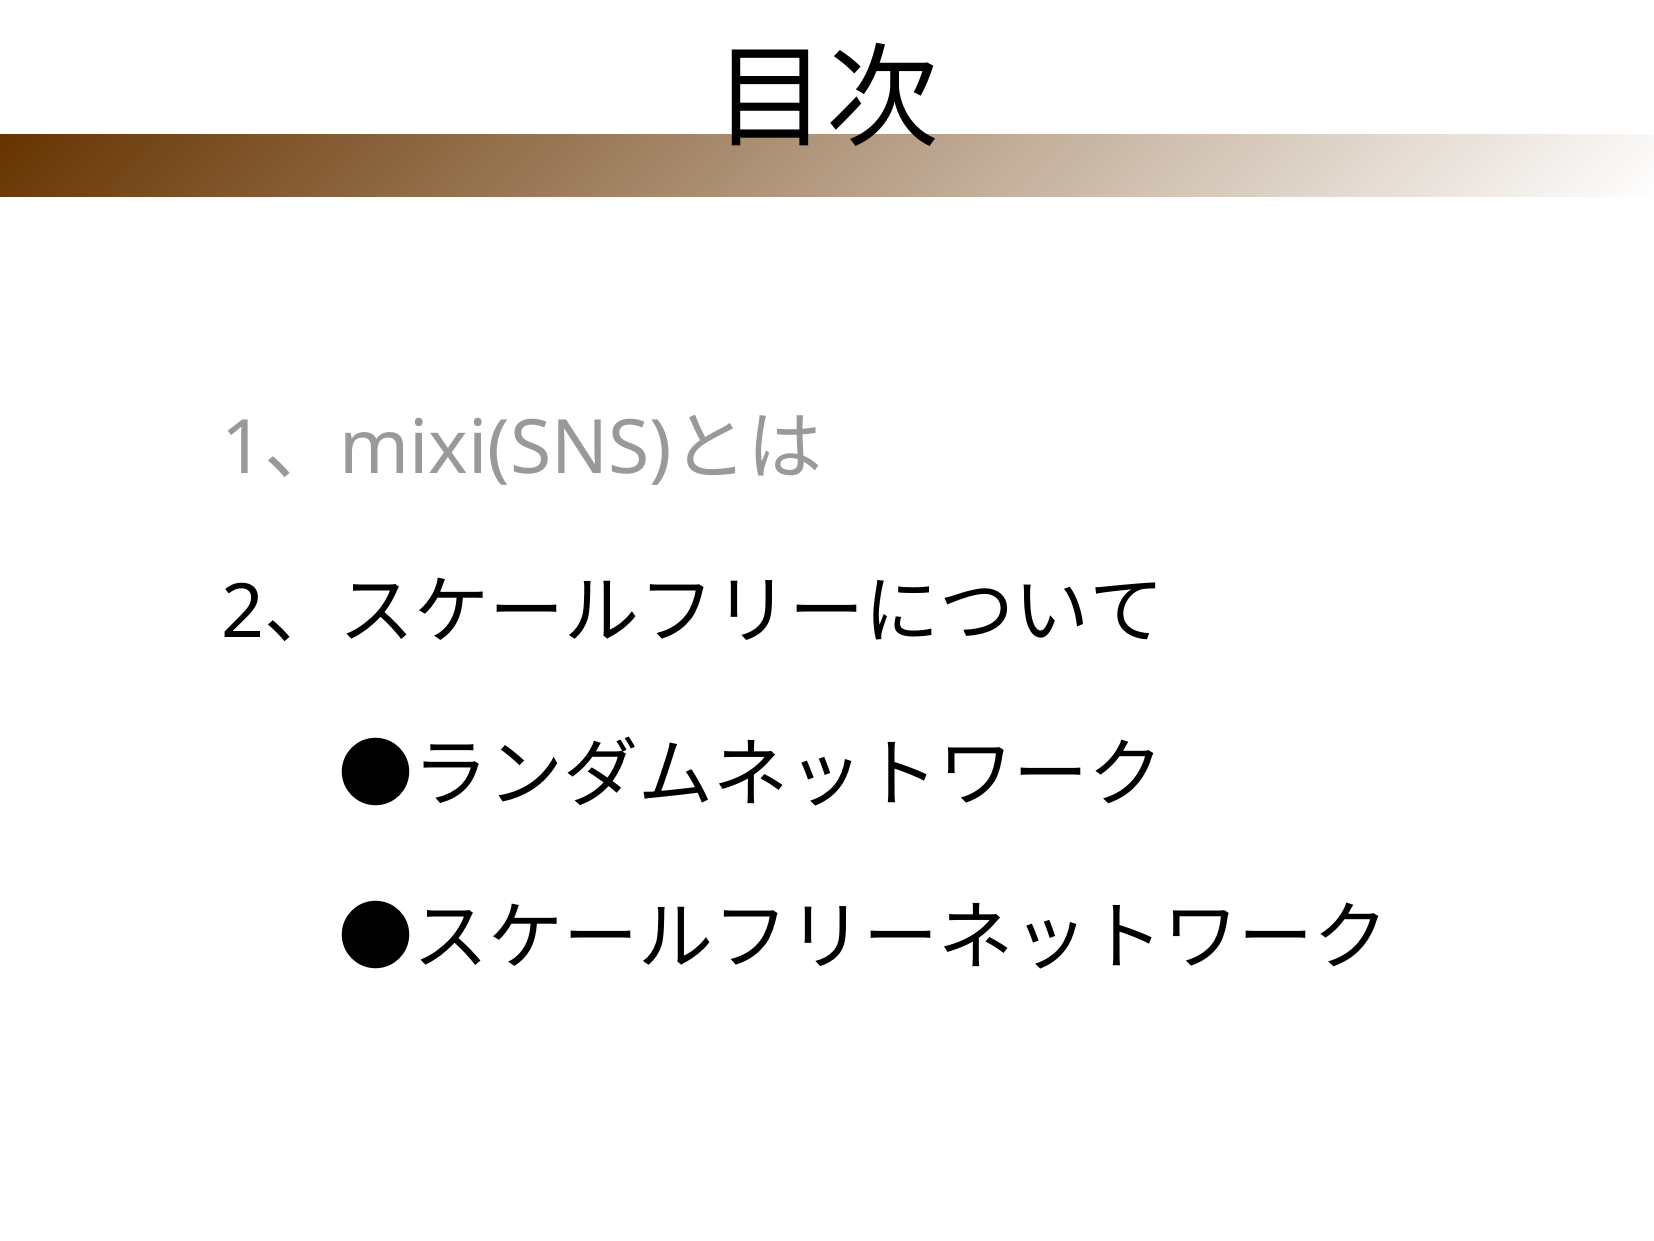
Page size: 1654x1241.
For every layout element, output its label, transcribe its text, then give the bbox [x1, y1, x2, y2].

text_box 1、mixi(SNS)とは 2、スケールフリーについて ●ランダムネットワーク ●スケールフリーネットワーク [206, 324, 1447, 906]
text_box 目次 [88, 0, 1565, 148]
text_box [0, 134, 1654, 197]
